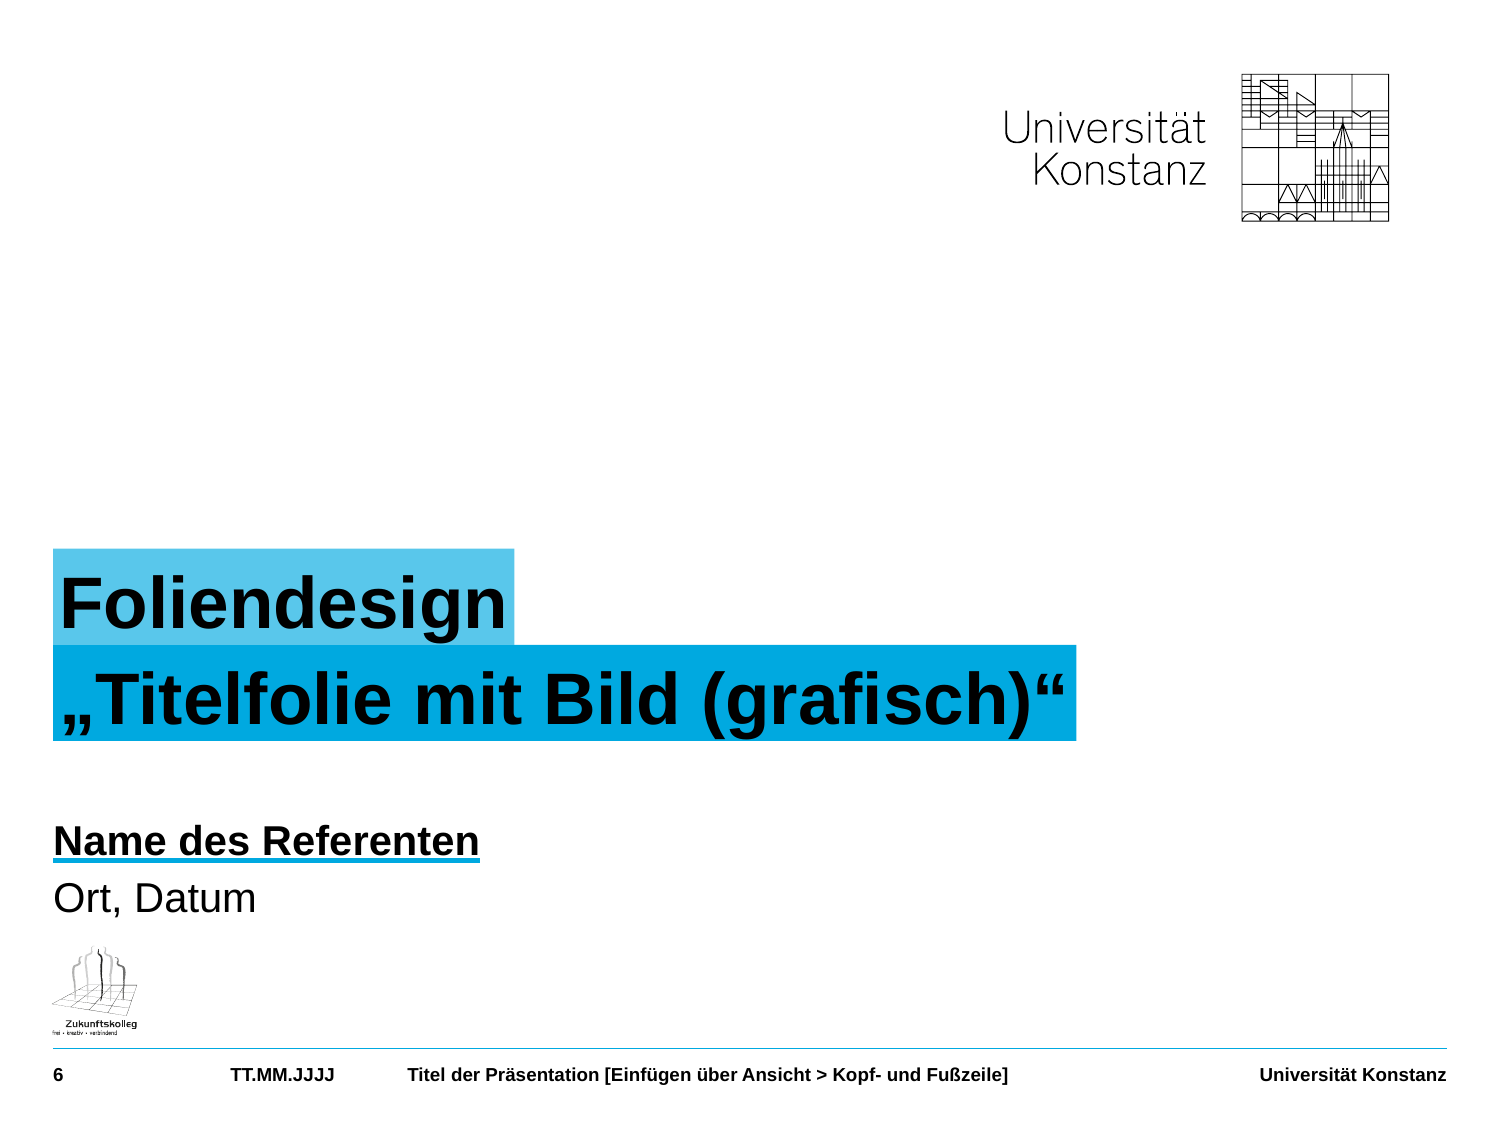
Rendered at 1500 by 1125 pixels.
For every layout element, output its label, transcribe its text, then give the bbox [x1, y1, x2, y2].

list Ort, Datum [53, 819, 1092, 922]
title Name des Referenten [53, 797, 1093, 865]
text_box Foliendesign [53, 548, 515, 645]
text_box „Titelfolie mit Bild (grafisch)“ [53, 644, 1077, 741]
